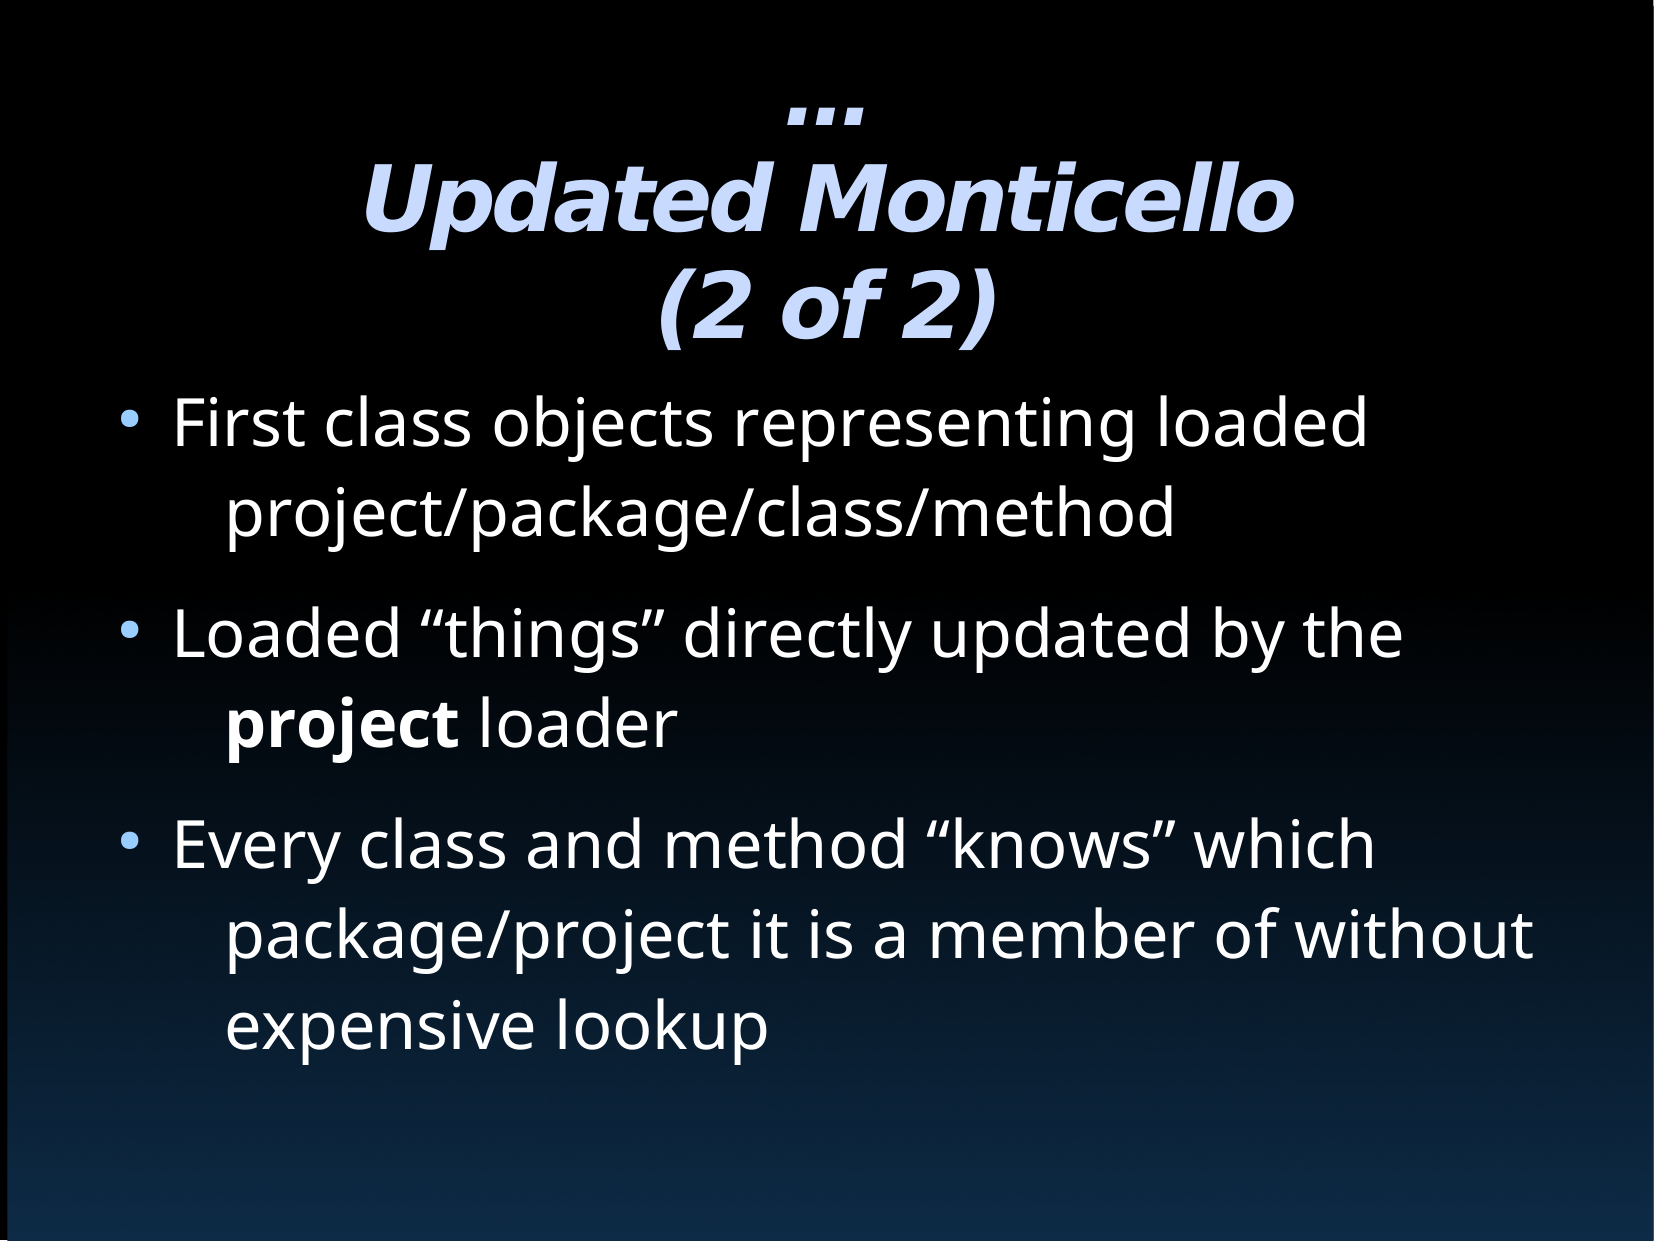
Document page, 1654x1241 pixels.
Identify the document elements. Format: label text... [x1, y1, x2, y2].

list First class objects representing loaded project/package/class/method Loaded “things” directly updated by the project loader Every class and method “knows” which package/project it is a member of without expensive lookup [82, 374, 1571, 1054]
title … Updated Monticello (2 of 2) [82, 39, 1576, 361]
picture [7, 6, 1654, 1241]
